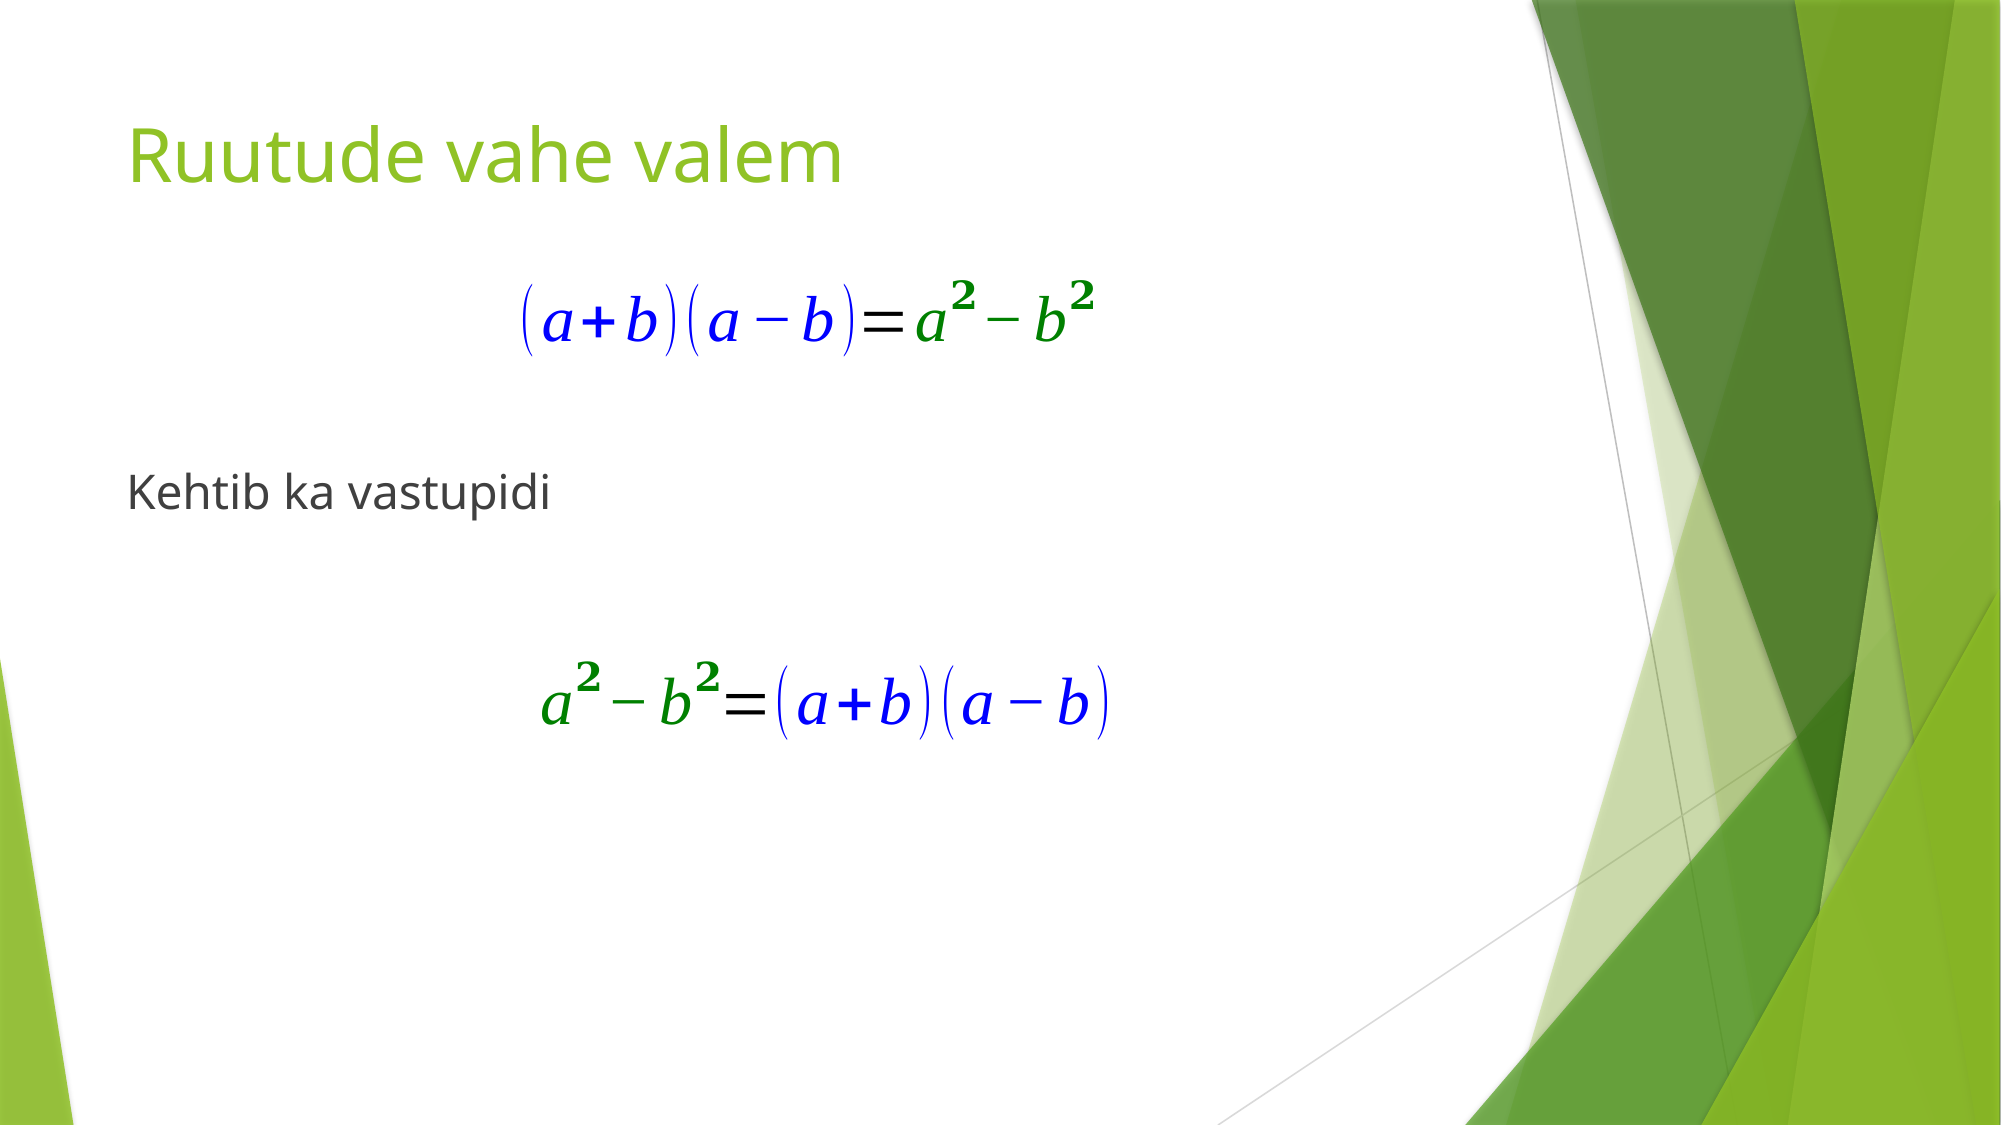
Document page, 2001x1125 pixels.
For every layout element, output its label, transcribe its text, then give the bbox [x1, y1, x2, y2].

chart [523, 655, 1128, 744]
list Kehtib ka vastupidi [111, 454, 652, 564]
title Ruutude vahe valem [111, 99, 1522, 317]
chart [504, 275, 1108, 361]
